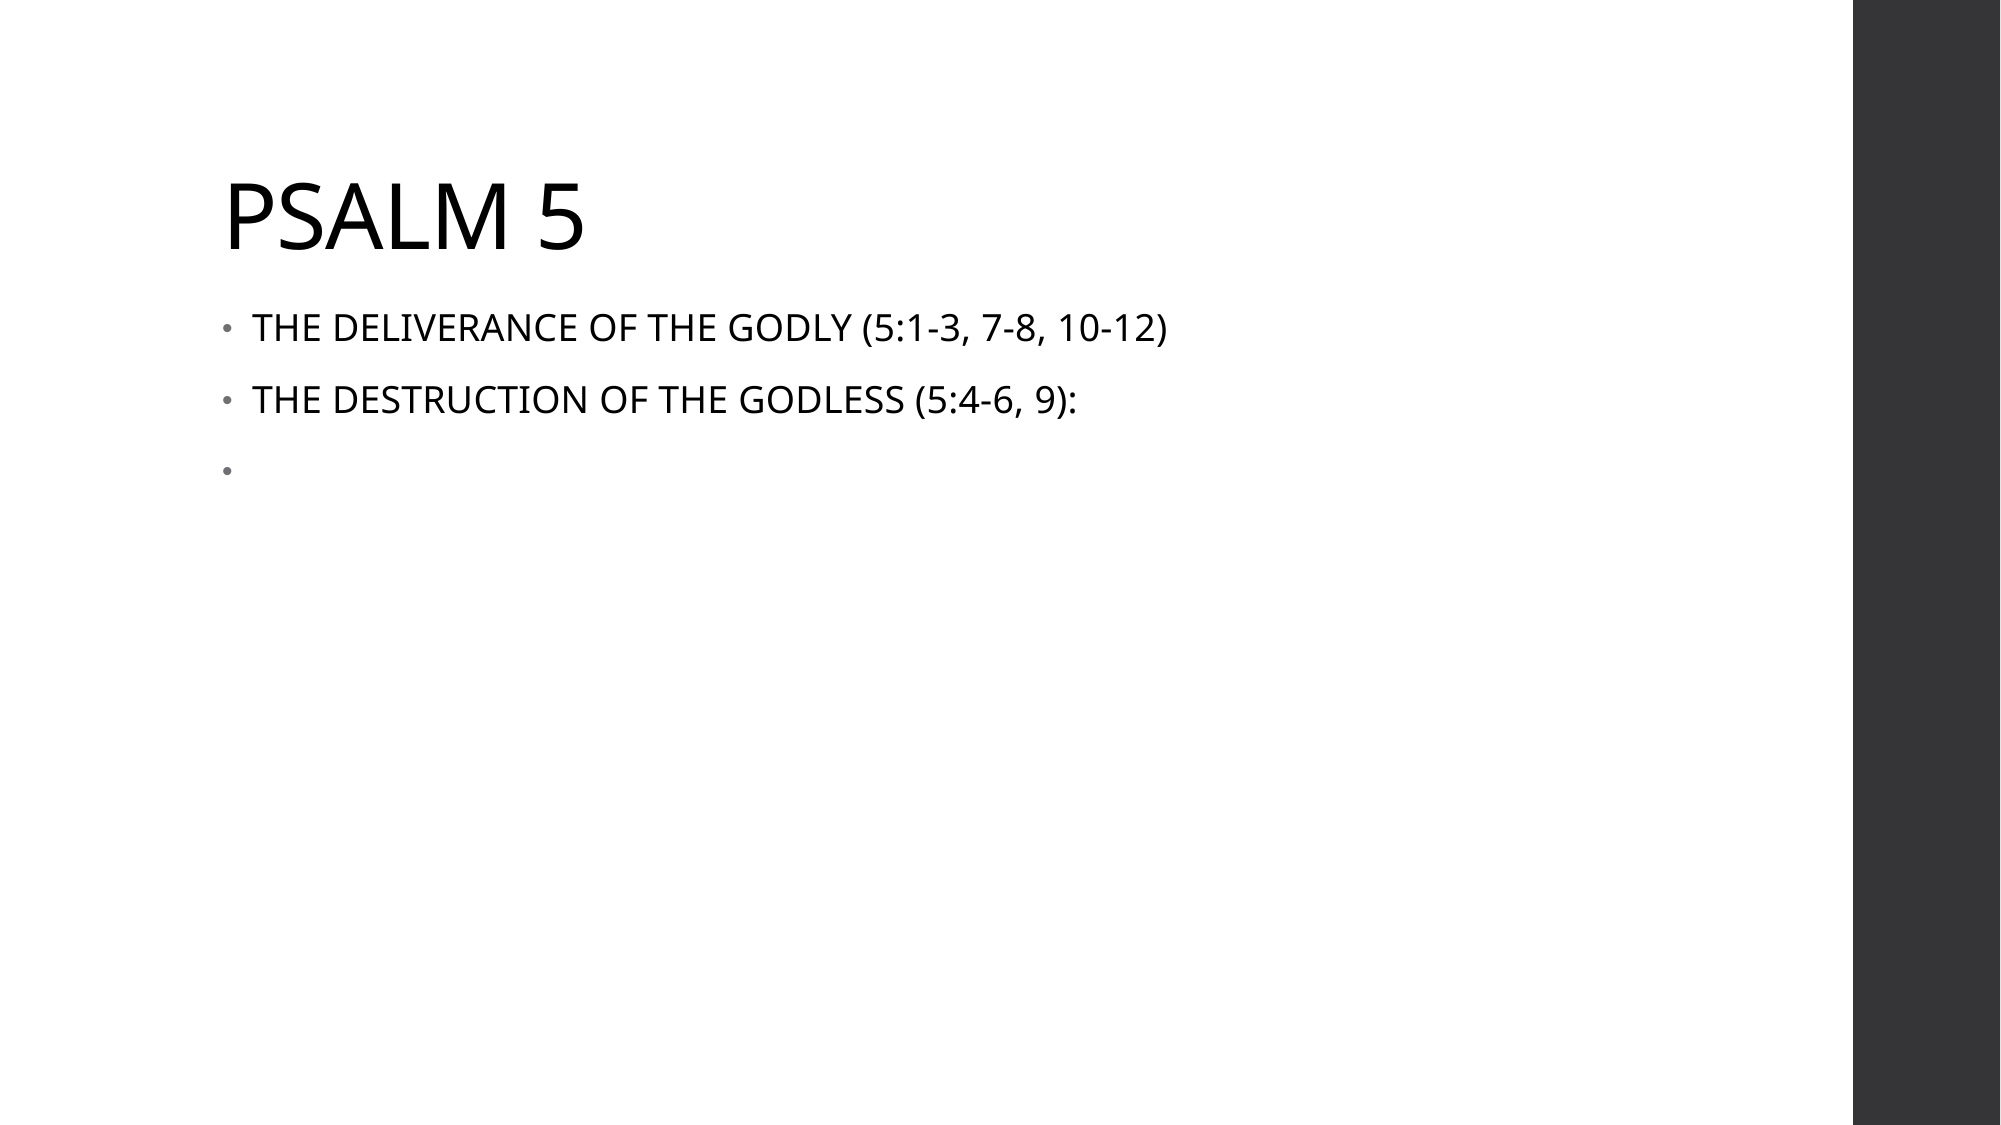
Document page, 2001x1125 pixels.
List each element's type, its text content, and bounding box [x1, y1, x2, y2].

title PSALM 5 [206, 60, 1797, 278]
list THE DELIVERANCE OF THE GODLY (5:1-3, 7-8, 10-12) THE DESTRUCTION OF THE GODLESS (5:4-6, 9): [206, 299, 1617, 1014]
